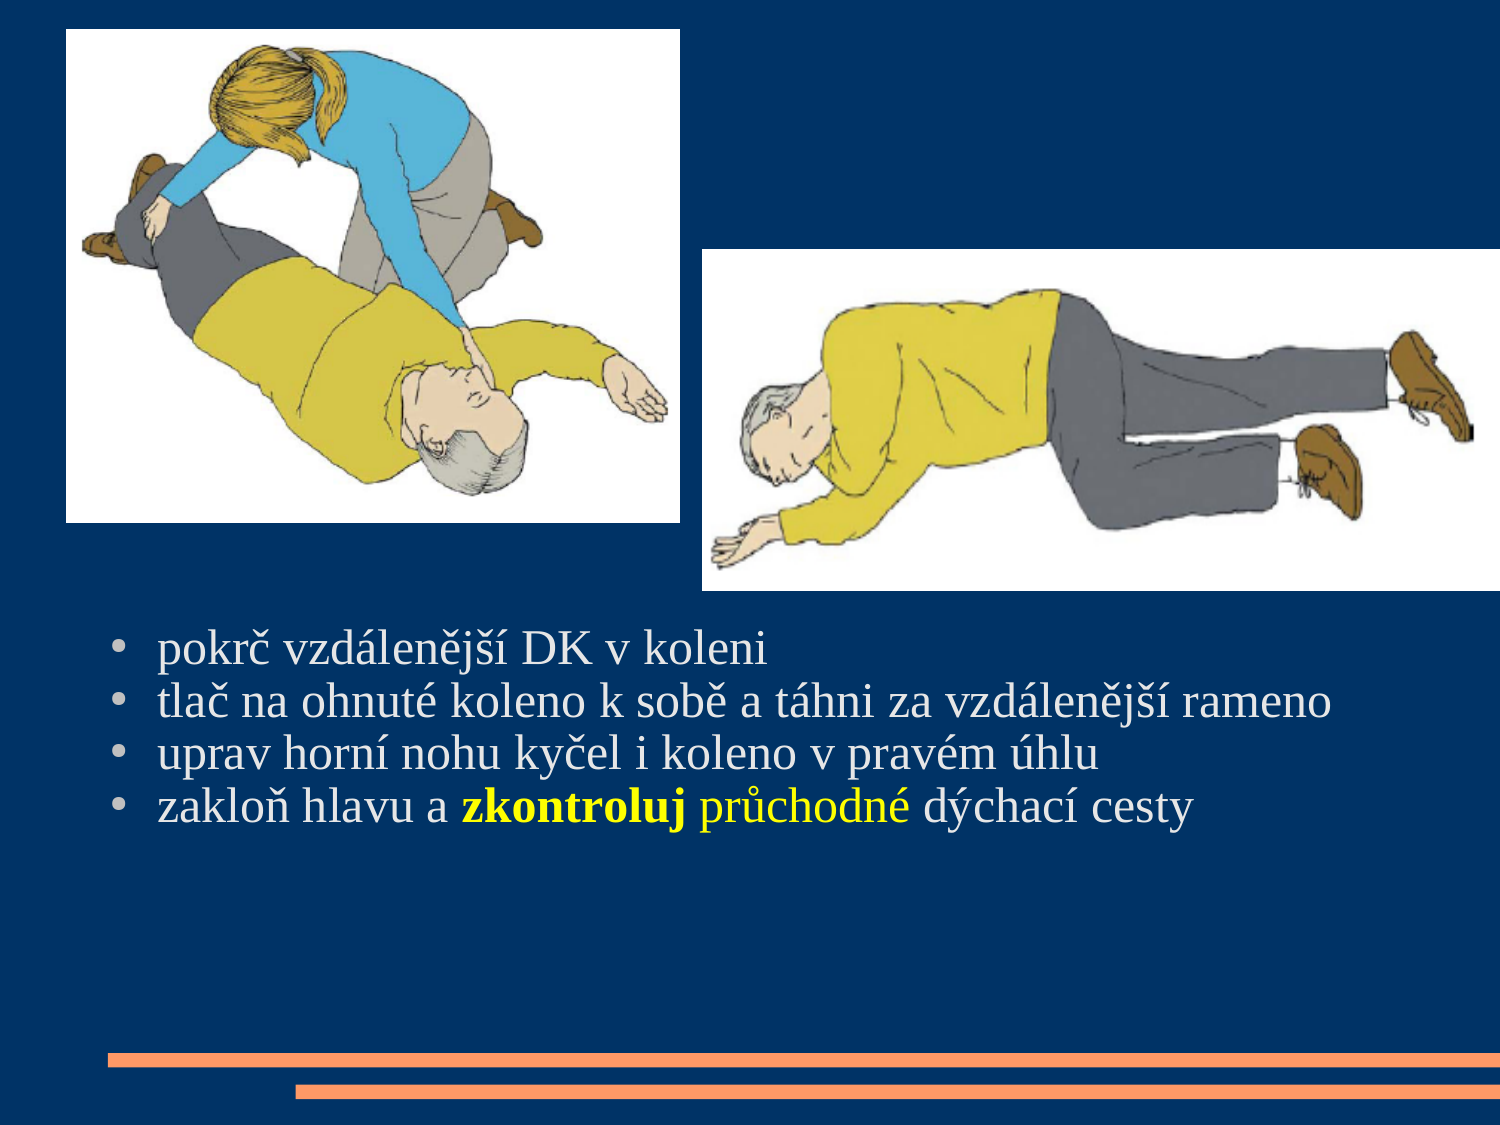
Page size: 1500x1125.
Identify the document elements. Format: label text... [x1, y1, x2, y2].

list pokrč vzdálenější DK v koleni tlač na ohnuté koleno k sobě a táhni za vzdálenější rameno uprav horní nohu kyčel i koleno v pravém úhlu zakloň hlavu a zkontroluj průchodné dýchací cesty [109, 620, 1500, 1019]
picture [66, 29, 680, 523]
picture [702, 249, 1500, 591]
